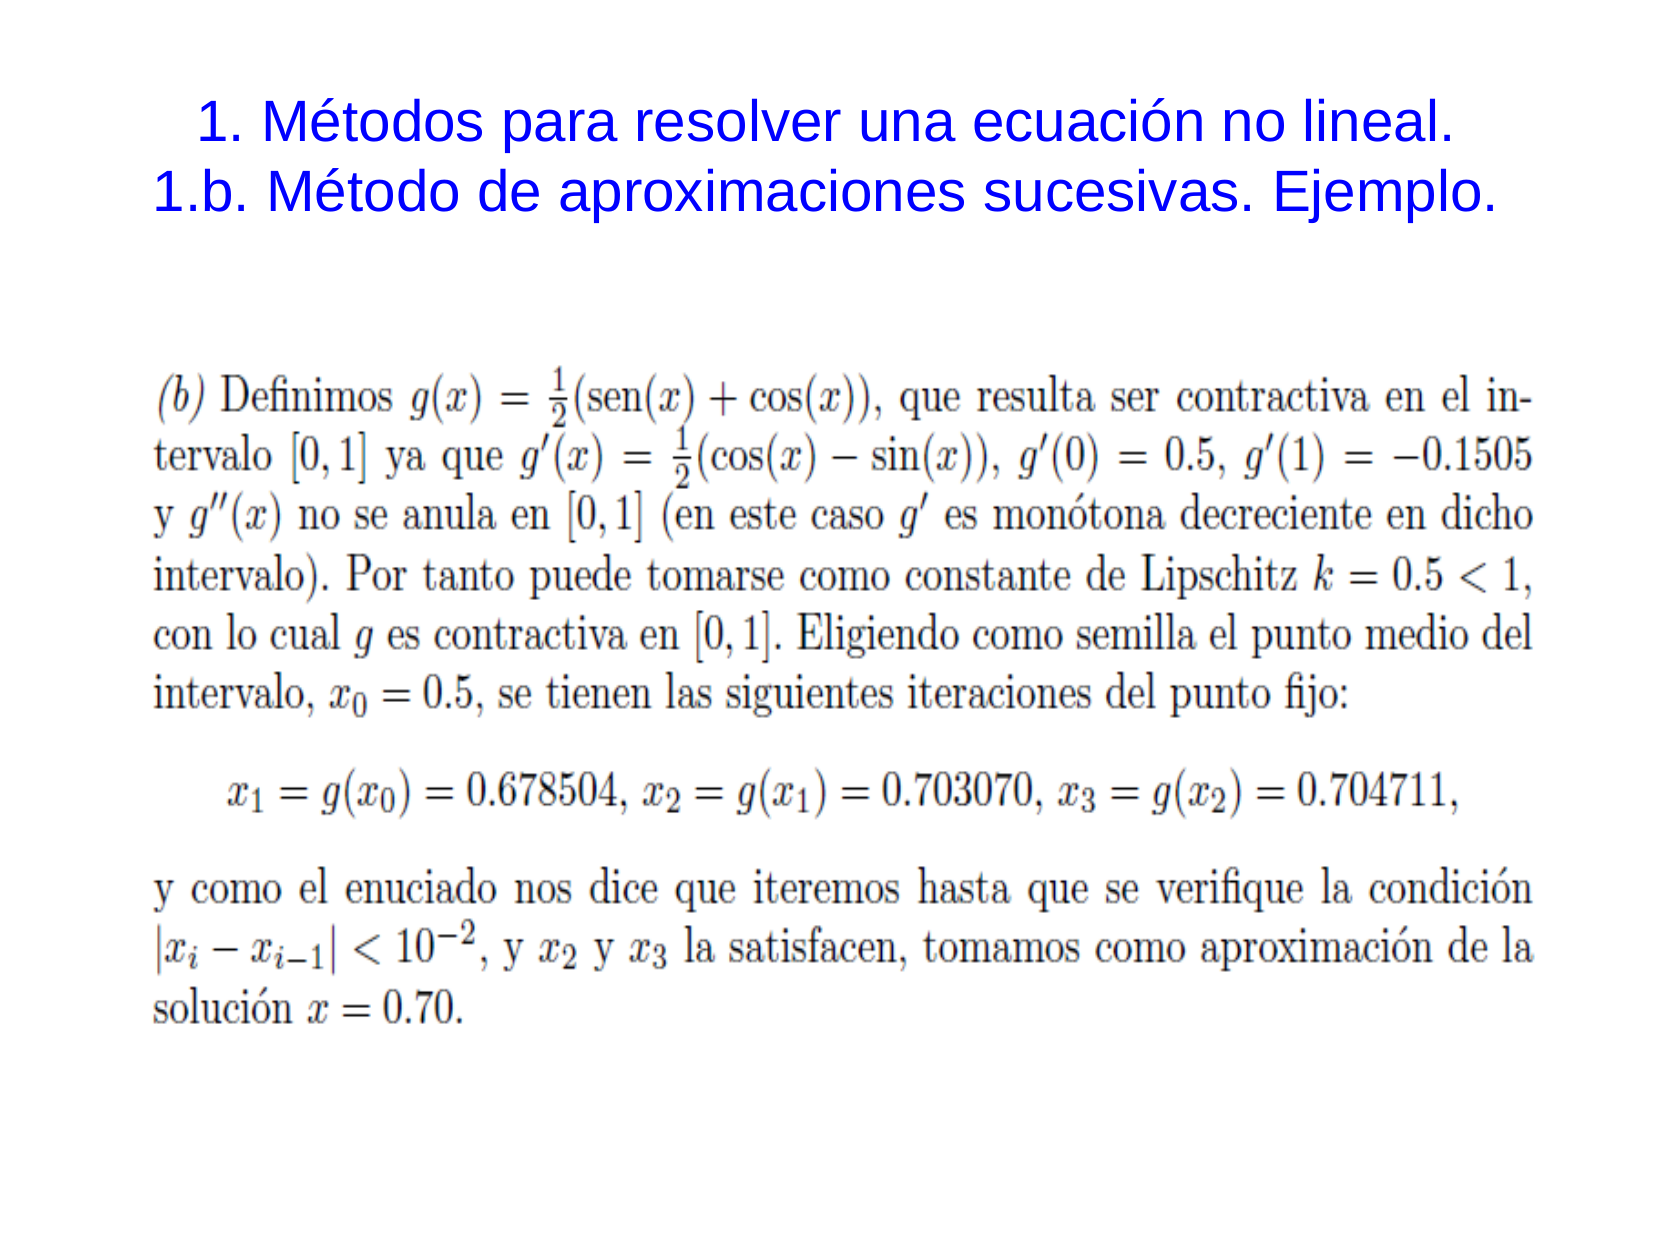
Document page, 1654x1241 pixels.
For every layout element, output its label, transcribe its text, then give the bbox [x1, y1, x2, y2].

title 1. Métodos para resolver una ecuación no lineal. 1.b. Método de aproximaciones sucesivas. Ejemplo. [82, 49, 1571, 257]
picture [116, 337, 1564, 1076]
